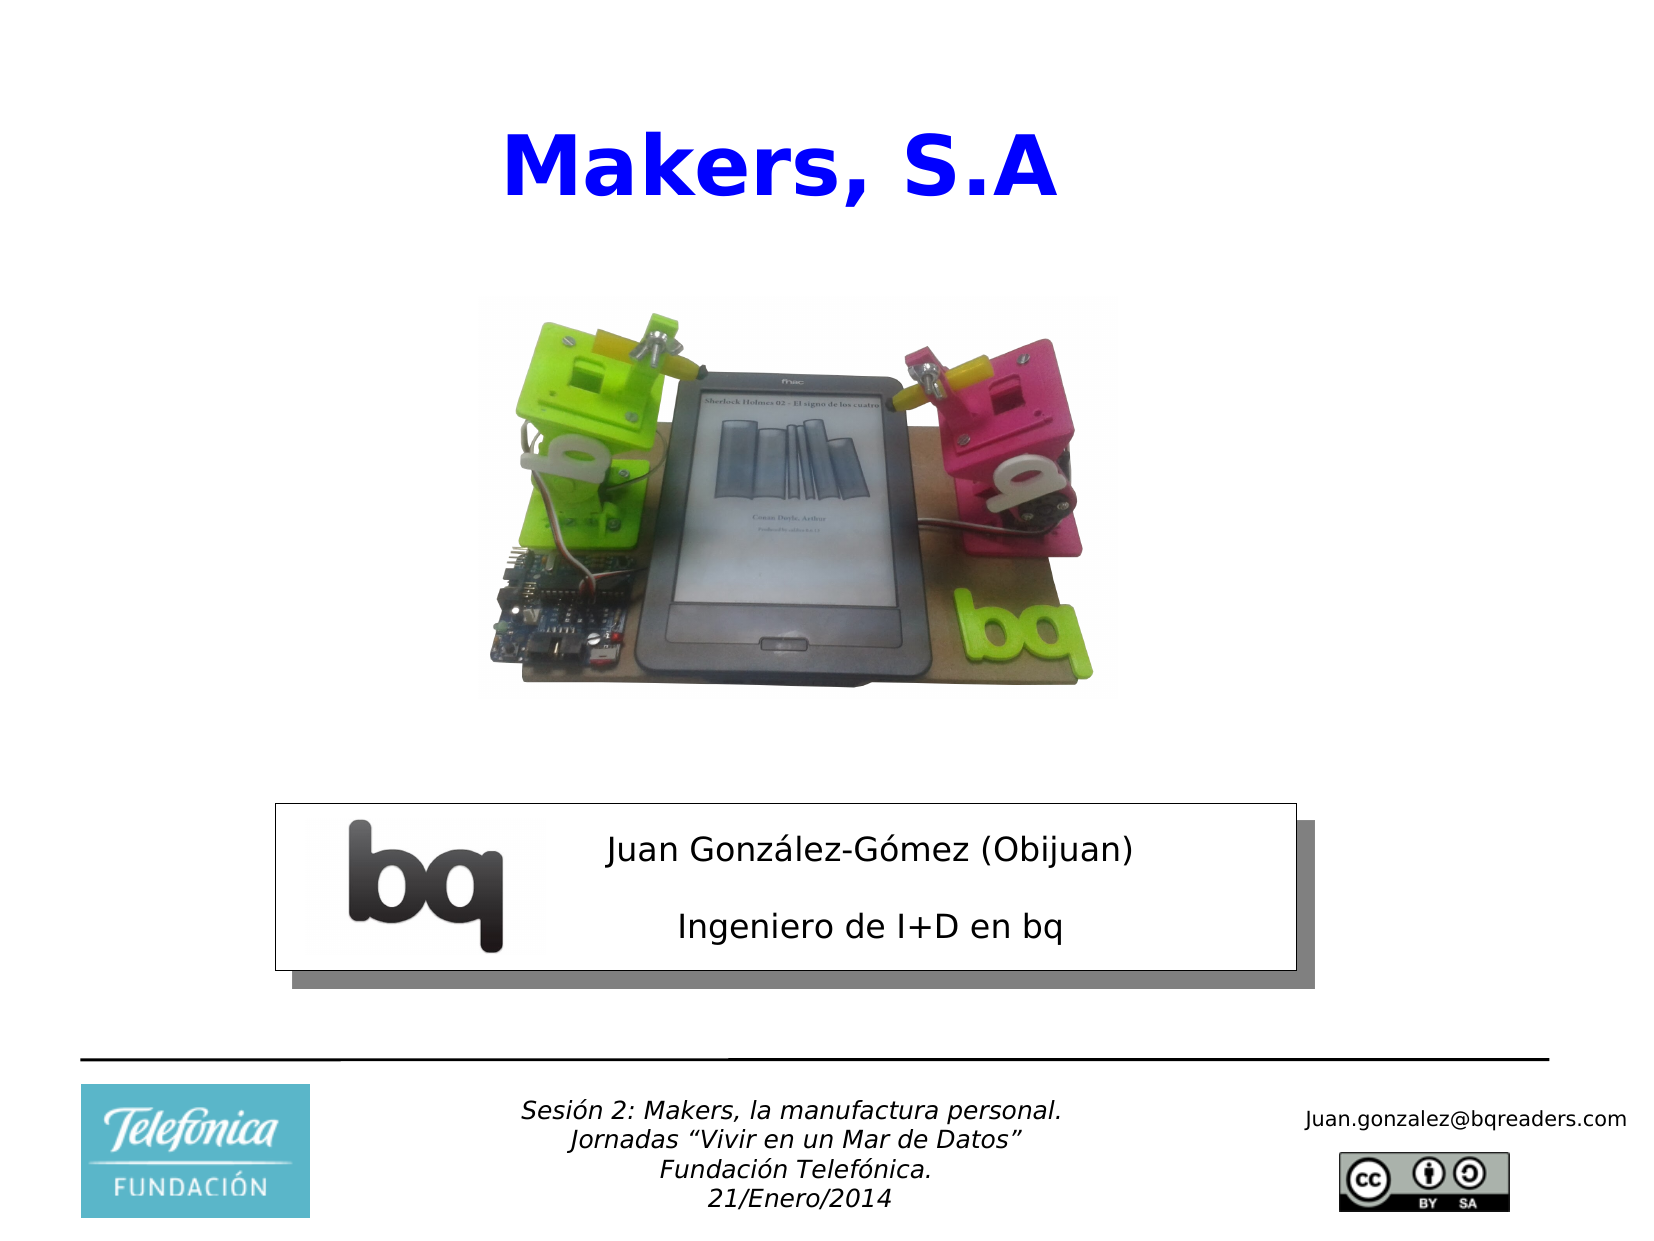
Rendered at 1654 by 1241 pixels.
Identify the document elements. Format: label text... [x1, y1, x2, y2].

text_box Juan.gonzalez@bqreaders.com [1290, 1099, 1643, 1143]
picture [305, 818, 546, 955]
picture [1339, 1152, 1510, 1212]
picture [81, 1084, 310, 1218]
text_box [275, 803, 1297, 971]
text_box Juan González-Gómez (Obijuan) Ingeniero de I+D en bq [592, 822, 1150, 954]
picture [478, 296, 1118, 699]
text_box Sesión 2: Makers, la manufactura personal. Jornadas “Vivir en un Mar de Datos” Fundación Telefónica. 21/Enero/2014 [460, 1089, 1134, 1222]
text_box Makers, S.A [485, 110, 1121, 223]
